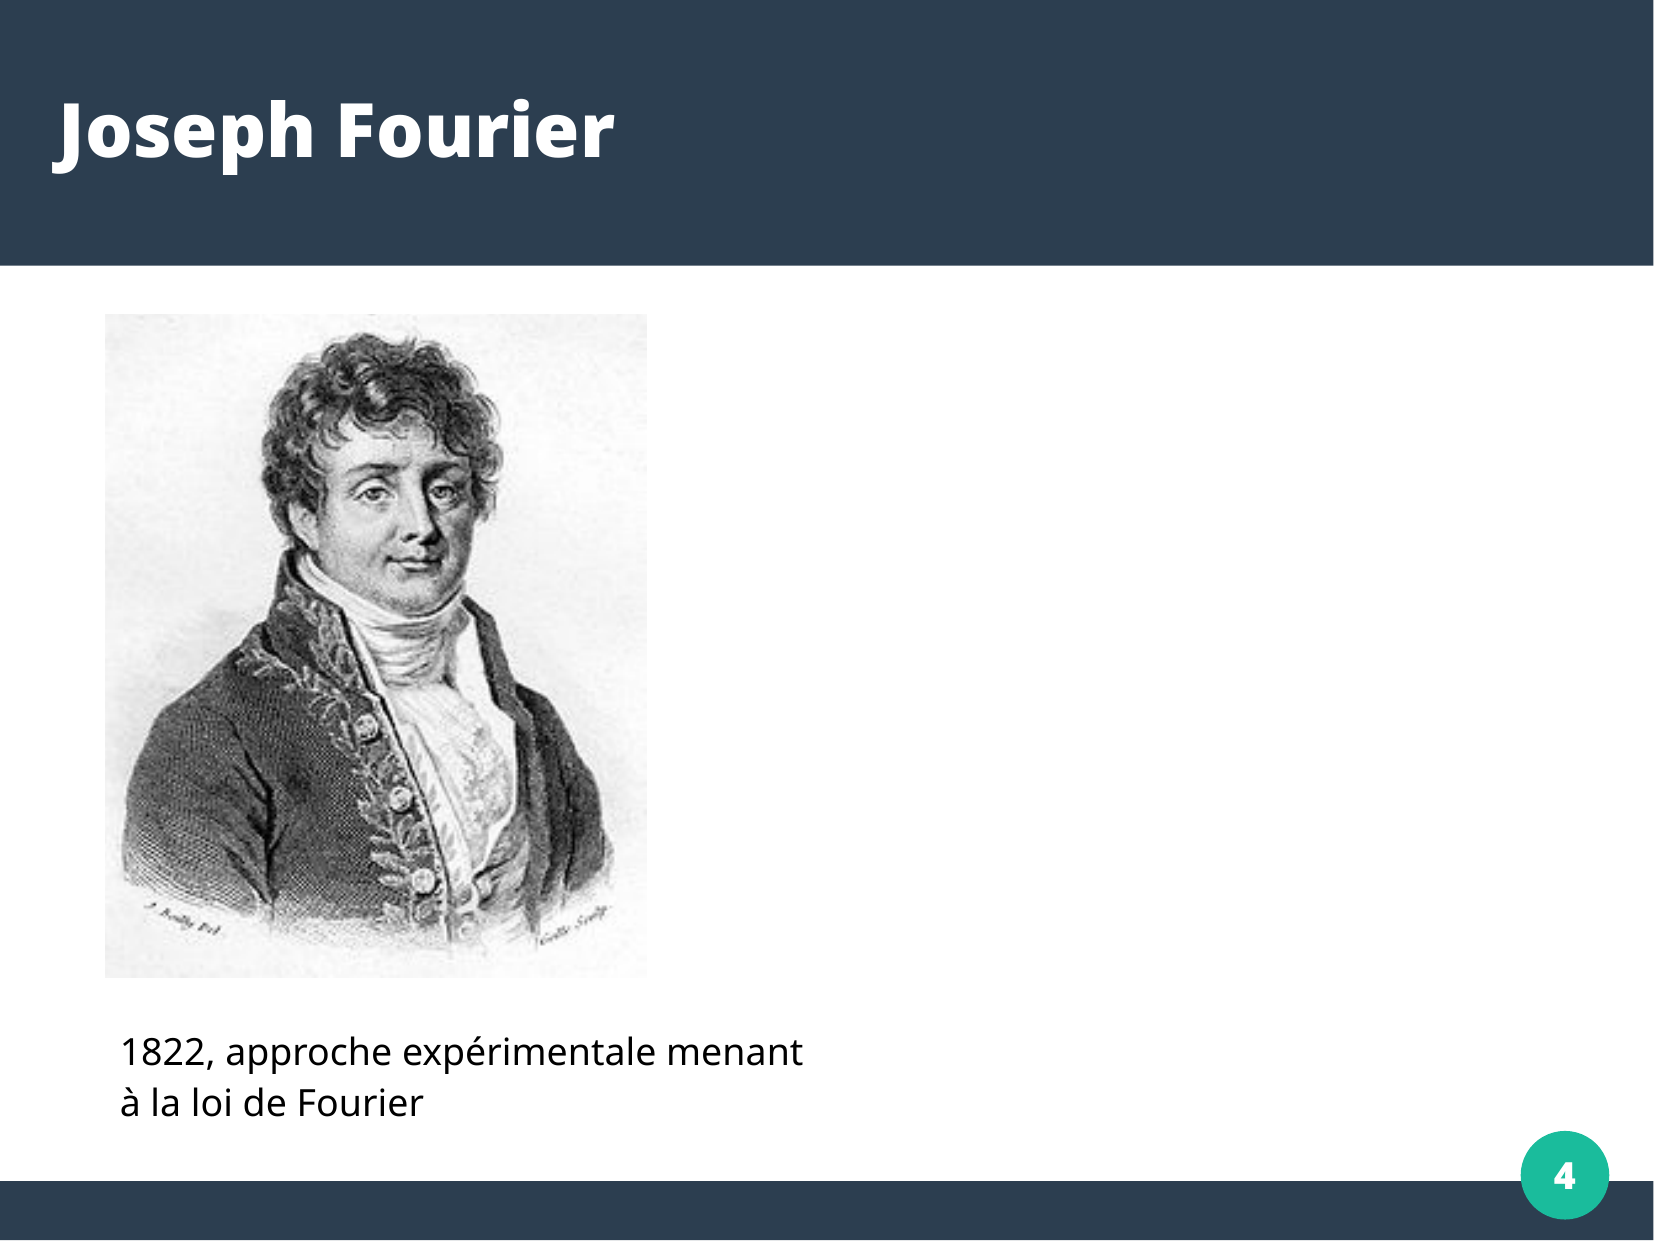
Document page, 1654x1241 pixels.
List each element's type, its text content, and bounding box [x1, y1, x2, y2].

text_box 1822, approche expérimentale menant à la loi de Fourier [105, 1018, 841, 1241]
picture [105, 314, 647, 978]
title Joseph Fourier [59, 49, 1595, 207]
